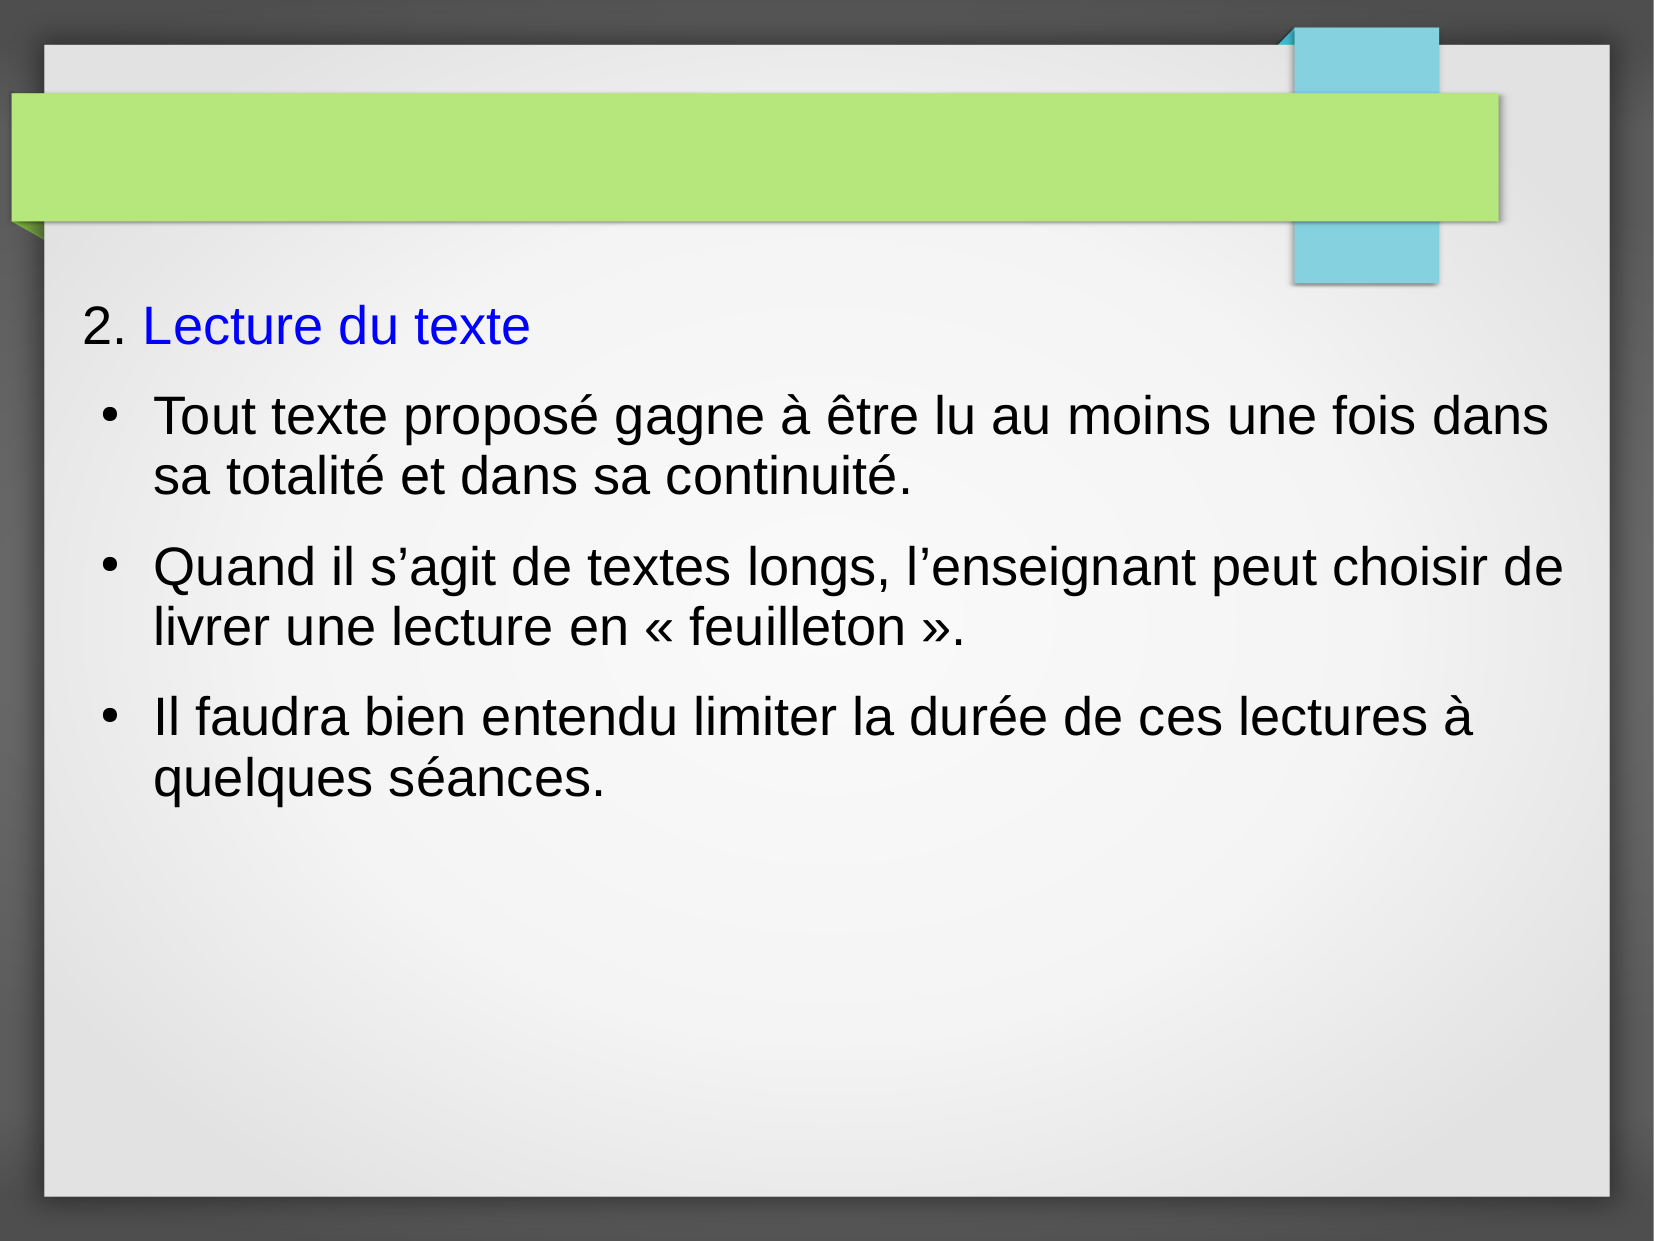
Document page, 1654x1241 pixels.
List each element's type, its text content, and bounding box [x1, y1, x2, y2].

list 2. Lecture du texte Tout texte proposé gagne à être lu au moins une fois dans sa totalité et dans sa continuité. Quand il s’agit de textes longs, l’enseignant peut choisir de livrer une lecture en « feuilleton ». Il faudra bien entendu limiter la durée de ces lectures à quelques séances. [82, 295, 1571, 1015]
picture [0, 0, 1654, 1241]
